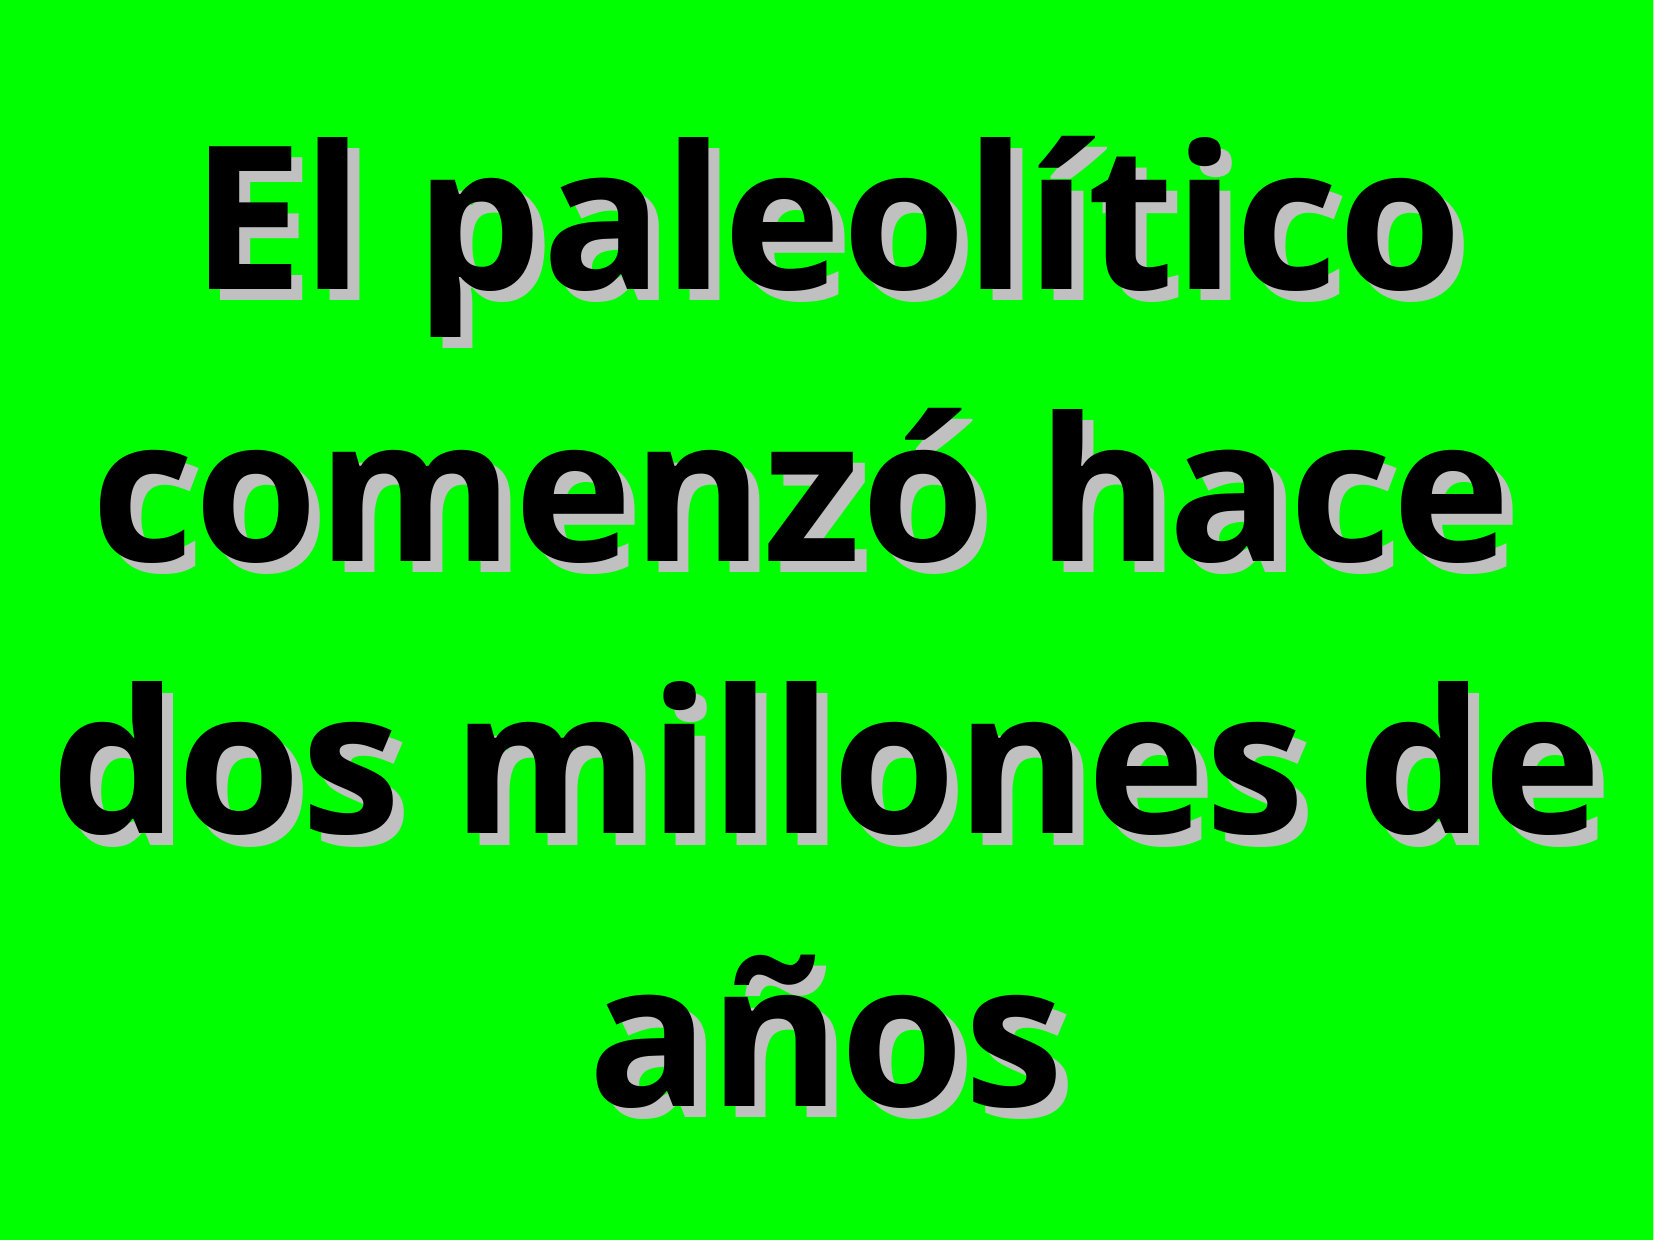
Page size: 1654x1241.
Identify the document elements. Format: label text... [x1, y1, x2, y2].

title El paleolítico comenzó hace dos millones de años [0, 0, 1654, 1241]
